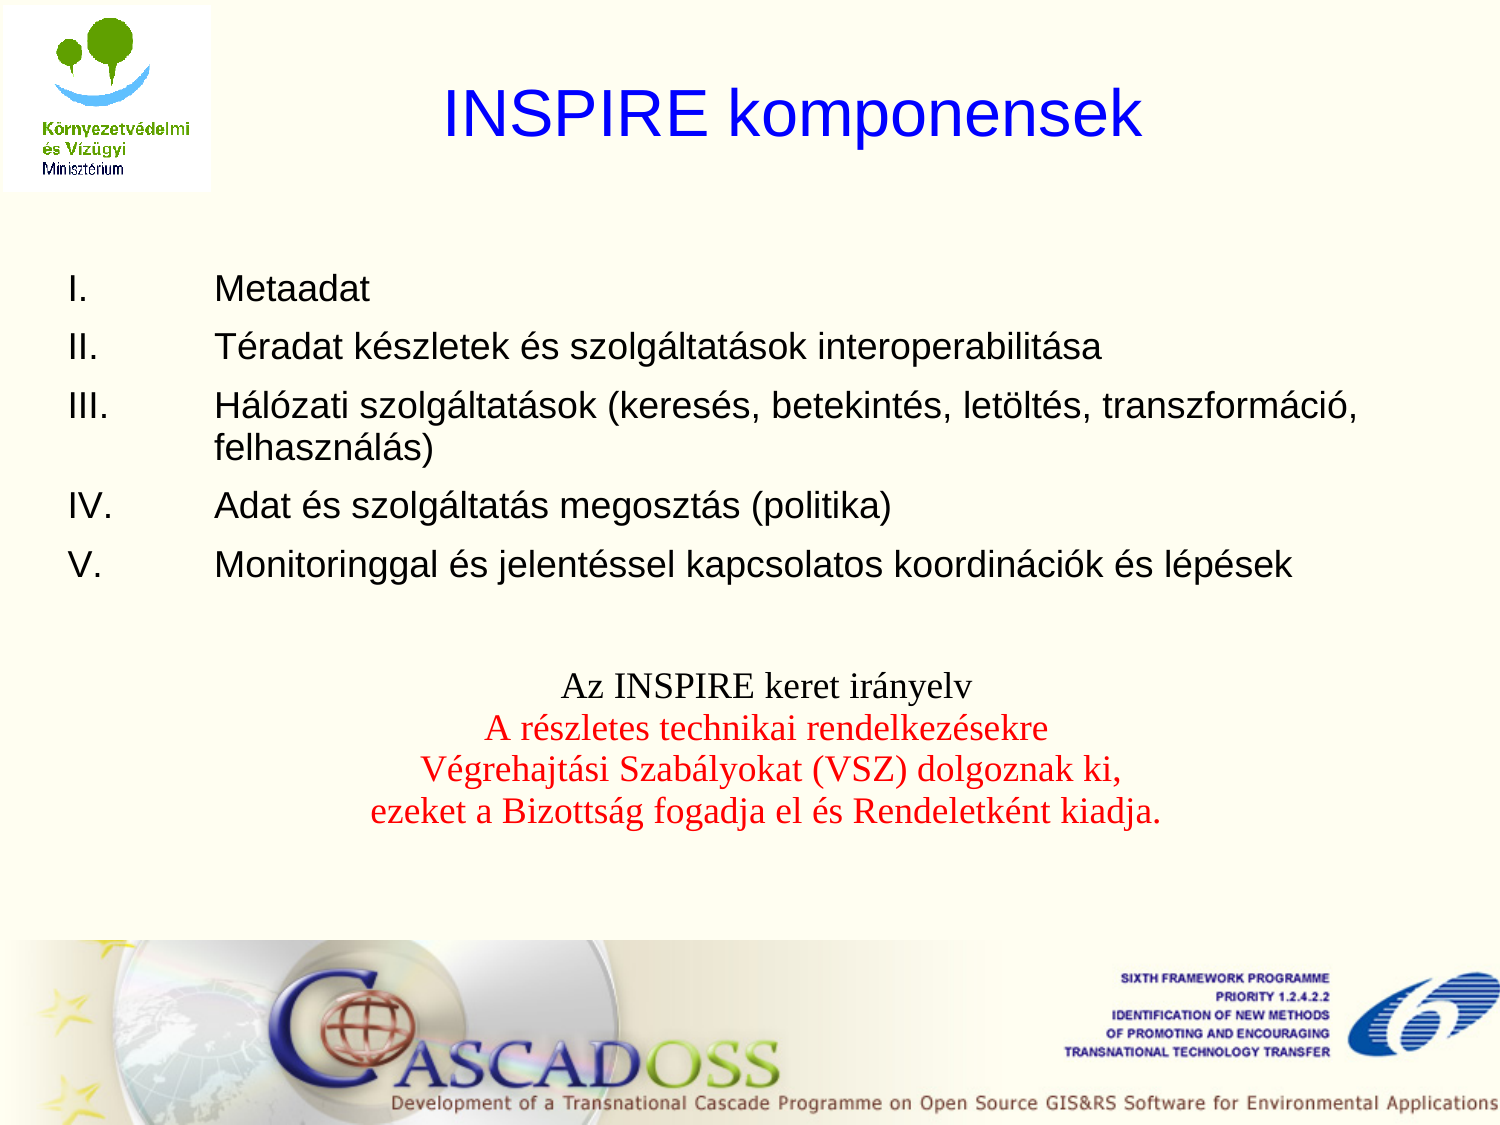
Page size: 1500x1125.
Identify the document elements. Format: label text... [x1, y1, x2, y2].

list I. Metaadat II. Téradat készletek és szolgáltatások interoperabilitása III. Hálózati szolgáltatások (keresés, betekintés, letöltés, transzformáció, felhasználás) IV. Adat és szolgáltatás megosztás (politika) V. Monitoringgal és jelentéssel kapcsolatos koordinációk és lépések [67, 267, 1418, 621]
text_box Az INSPIRE keret irányelv A részletes technikai rendelkezésekre Végrehajtási Szabályokat (VSZ) dolgoznak ki, ezeket a Bizottság fogadja el és Rendeletként kiadja. [353, 657, 1181, 840]
picture [0, 940, 1500, 1125]
title INSPIRE komponensek [118, 19, 1468, 207]
picture [3, 5, 211, 192]
